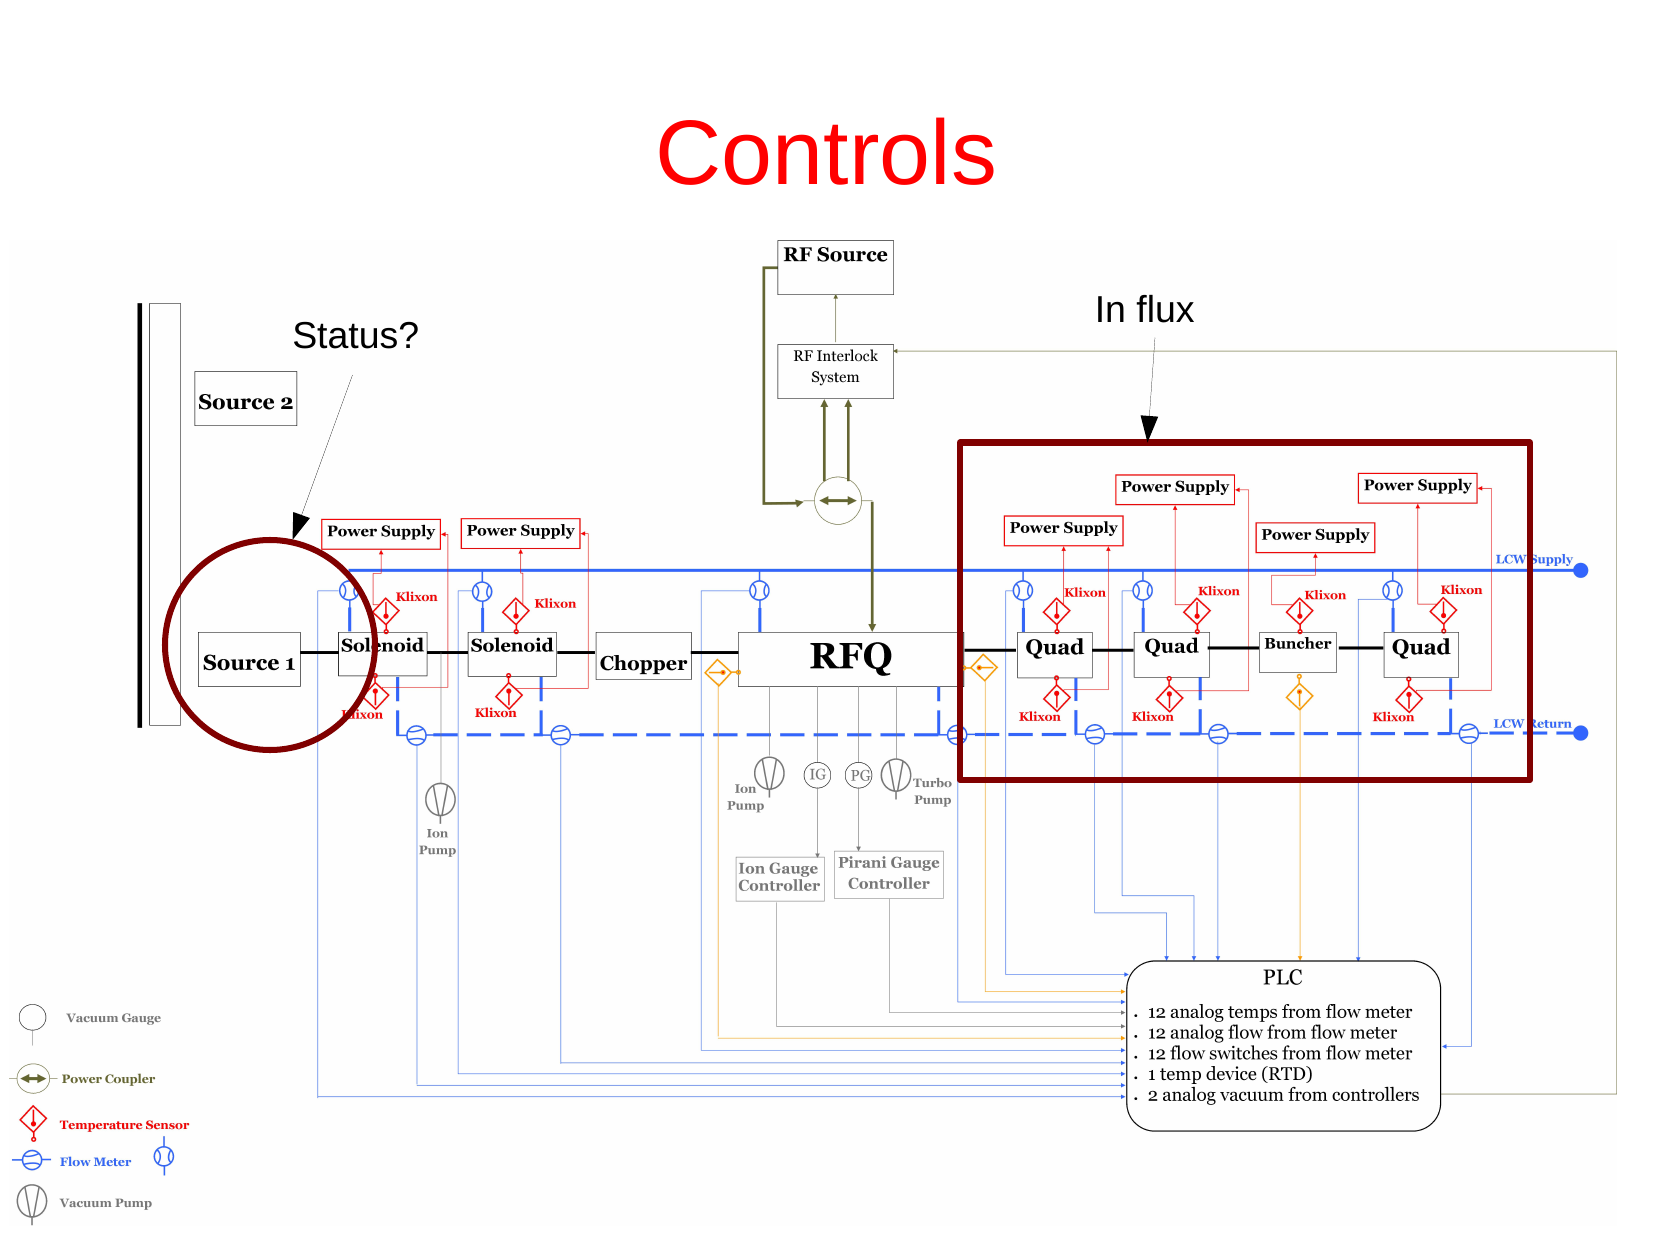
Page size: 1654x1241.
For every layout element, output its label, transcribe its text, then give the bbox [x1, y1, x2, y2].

picture [9, 240, 1617, 1226]
title Controls [82, 49, 1571, 240]
text_box Status? [277, 307, 548, 365]
text_box In flux [1080, 280, 1463, 338]
